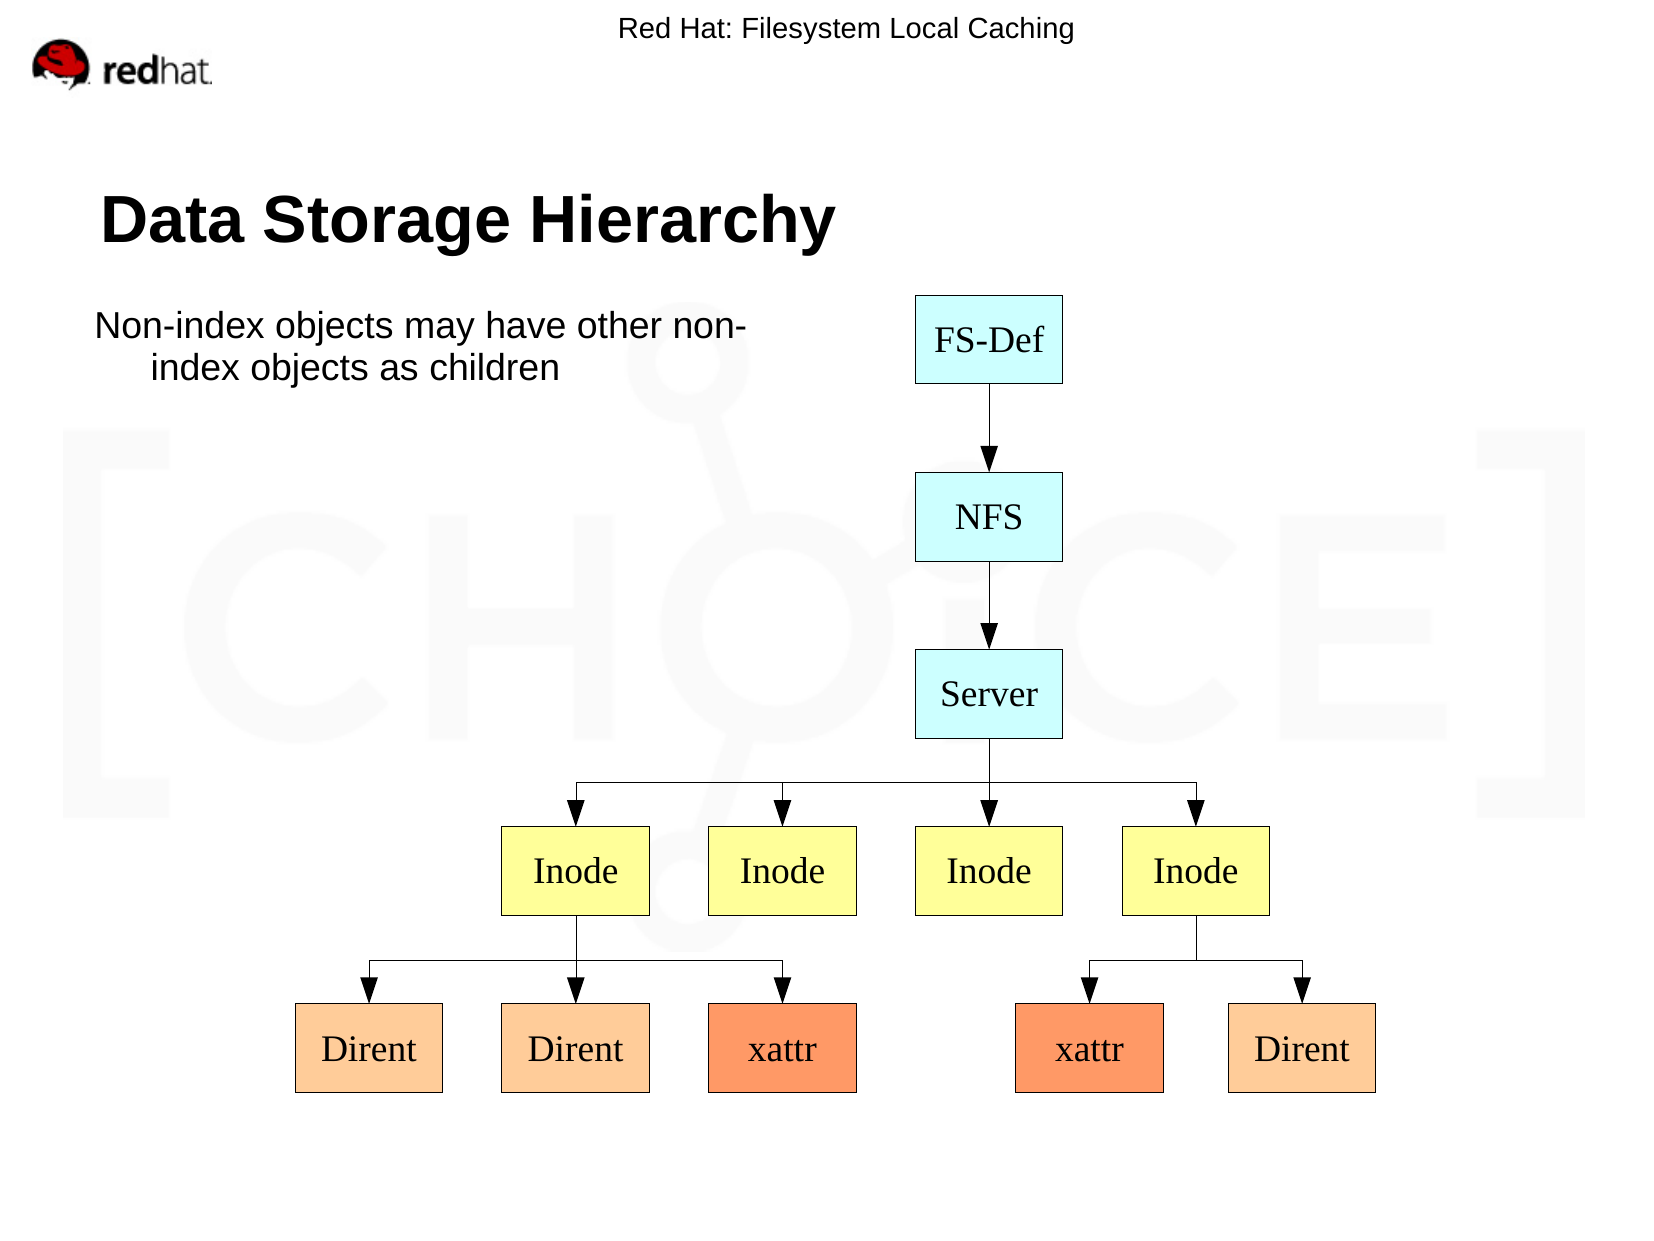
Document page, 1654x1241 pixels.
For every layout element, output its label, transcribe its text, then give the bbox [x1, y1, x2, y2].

text_box Inode [915, 826, 1063, 916]
text_box Dirent [295, 1003, 443, 1093]
picture [63, 302, 989, 952]
text_box NFS [915, 472, 1063, 562]
text_box xattr [1015, 1003, 1164, 1093]
text_box Inode [708, 826, 857, 916]
picture [577, 783, 1196, 952]
text_box Inode [1122, 826, 1270, 916]
picture [31, 37, 212, 98]
title Data Storage Hierarchy [100, 164, 1506, 275]
list Non-index objects may have other non-index objects as children [94, 304, 798, 709]
text_box Server [915, 649, 1063, 739]
text_box xattr [708, 1003, 857, 1093]
text_box Dirent [1228, 1003, 1376, 1093]
text_box Dirent [501, 1003, 650, 1093]
text_box FS-Def [915, 295, 1063, 384]
picture [990, 302, 1585, 952]
text_box Inode [501, 826, 650, 916]
